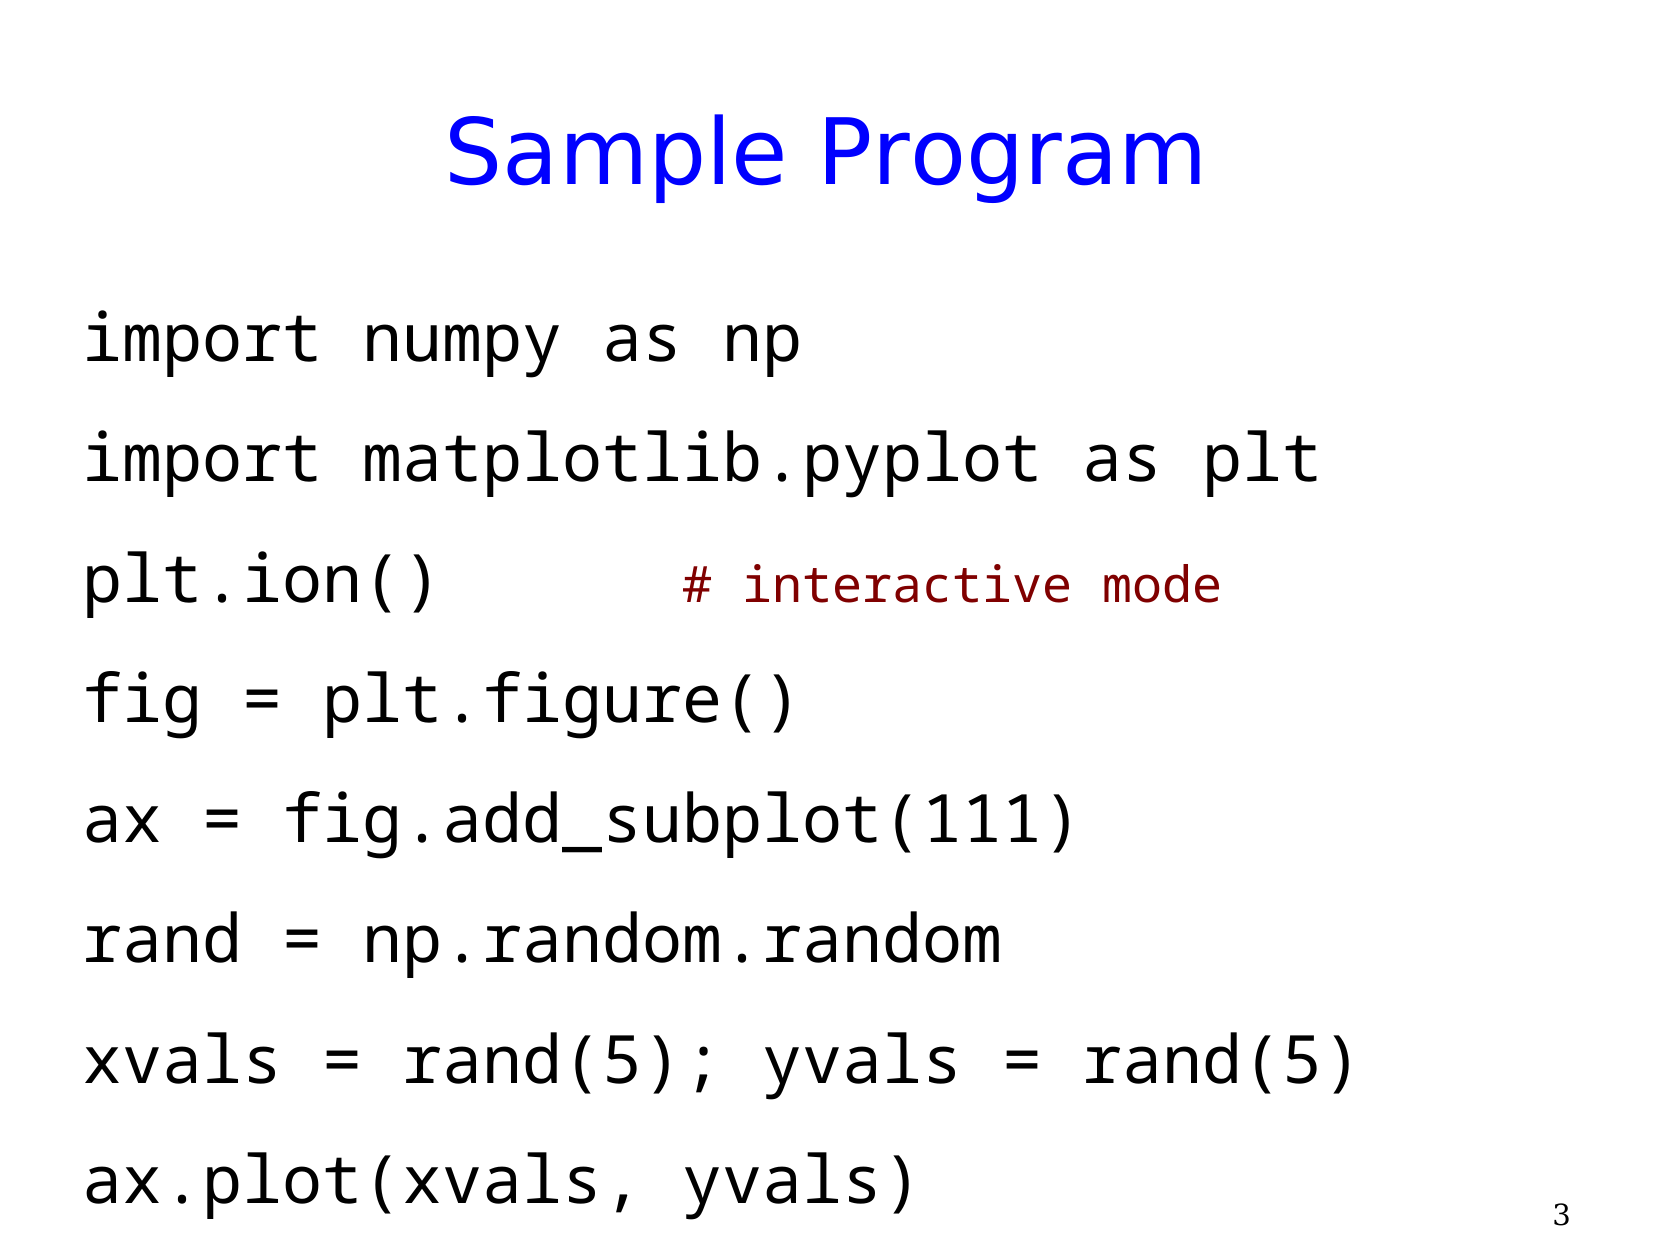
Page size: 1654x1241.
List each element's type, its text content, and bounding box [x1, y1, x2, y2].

title Sample Program [82, 49, 1571, 257]
list import numpy as np import matplotlib.pyplot as plt plt.ion() # interactive mode fig = plt.figure() ax = fig.add_subplot(111) rand = np.random.random xvals = rand(5); yvals = rand(5) ax.plot(xvals, yvals) [82, 290, 1571, 1120]
